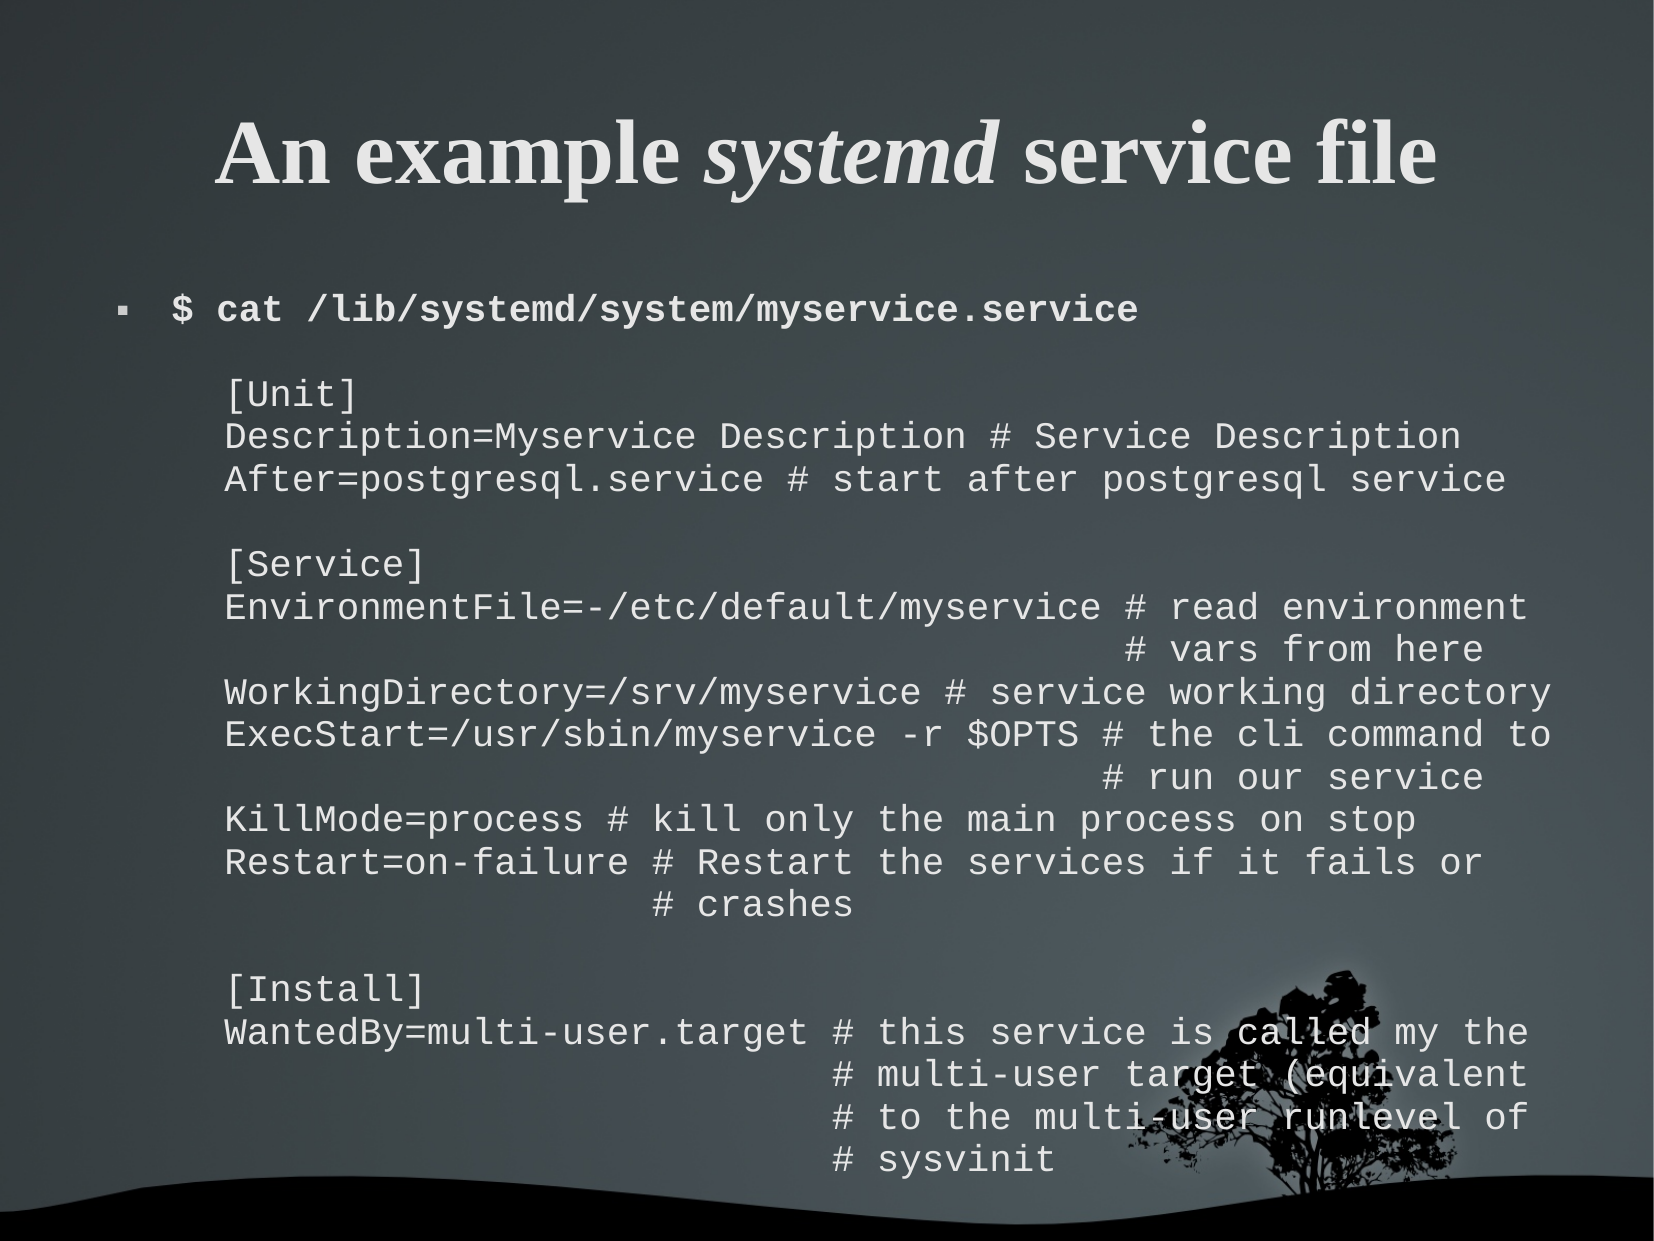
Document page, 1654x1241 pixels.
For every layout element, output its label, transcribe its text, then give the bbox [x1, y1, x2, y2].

list $ cat /lib/systemd/system/myservice.service [Unit] Description=Myservice Description # Service Description After=postgresql.service # start after postgresql service [Service] EnvironmentFile=-/etc/default/myservice # read environment # vars from here WorkingDirectory=/srv/myservice # service working directory ExecStart=/usr/sbin/myservice -r $OPTS # the cli command to # run our service KillMode=process # kill only the main process on stop Restart=on-failure # Restart the services if it fails or # crashes [Install] WantedBy=multi-user.target # this service is called my the # multi-user target (equivalent # to the multi-user runlevel of # sysvinit [82, 290, 1571, 1241]
picture [0, 0, 1654, 1241]
title An example systemd service file [82, 49, 1571, 257]
